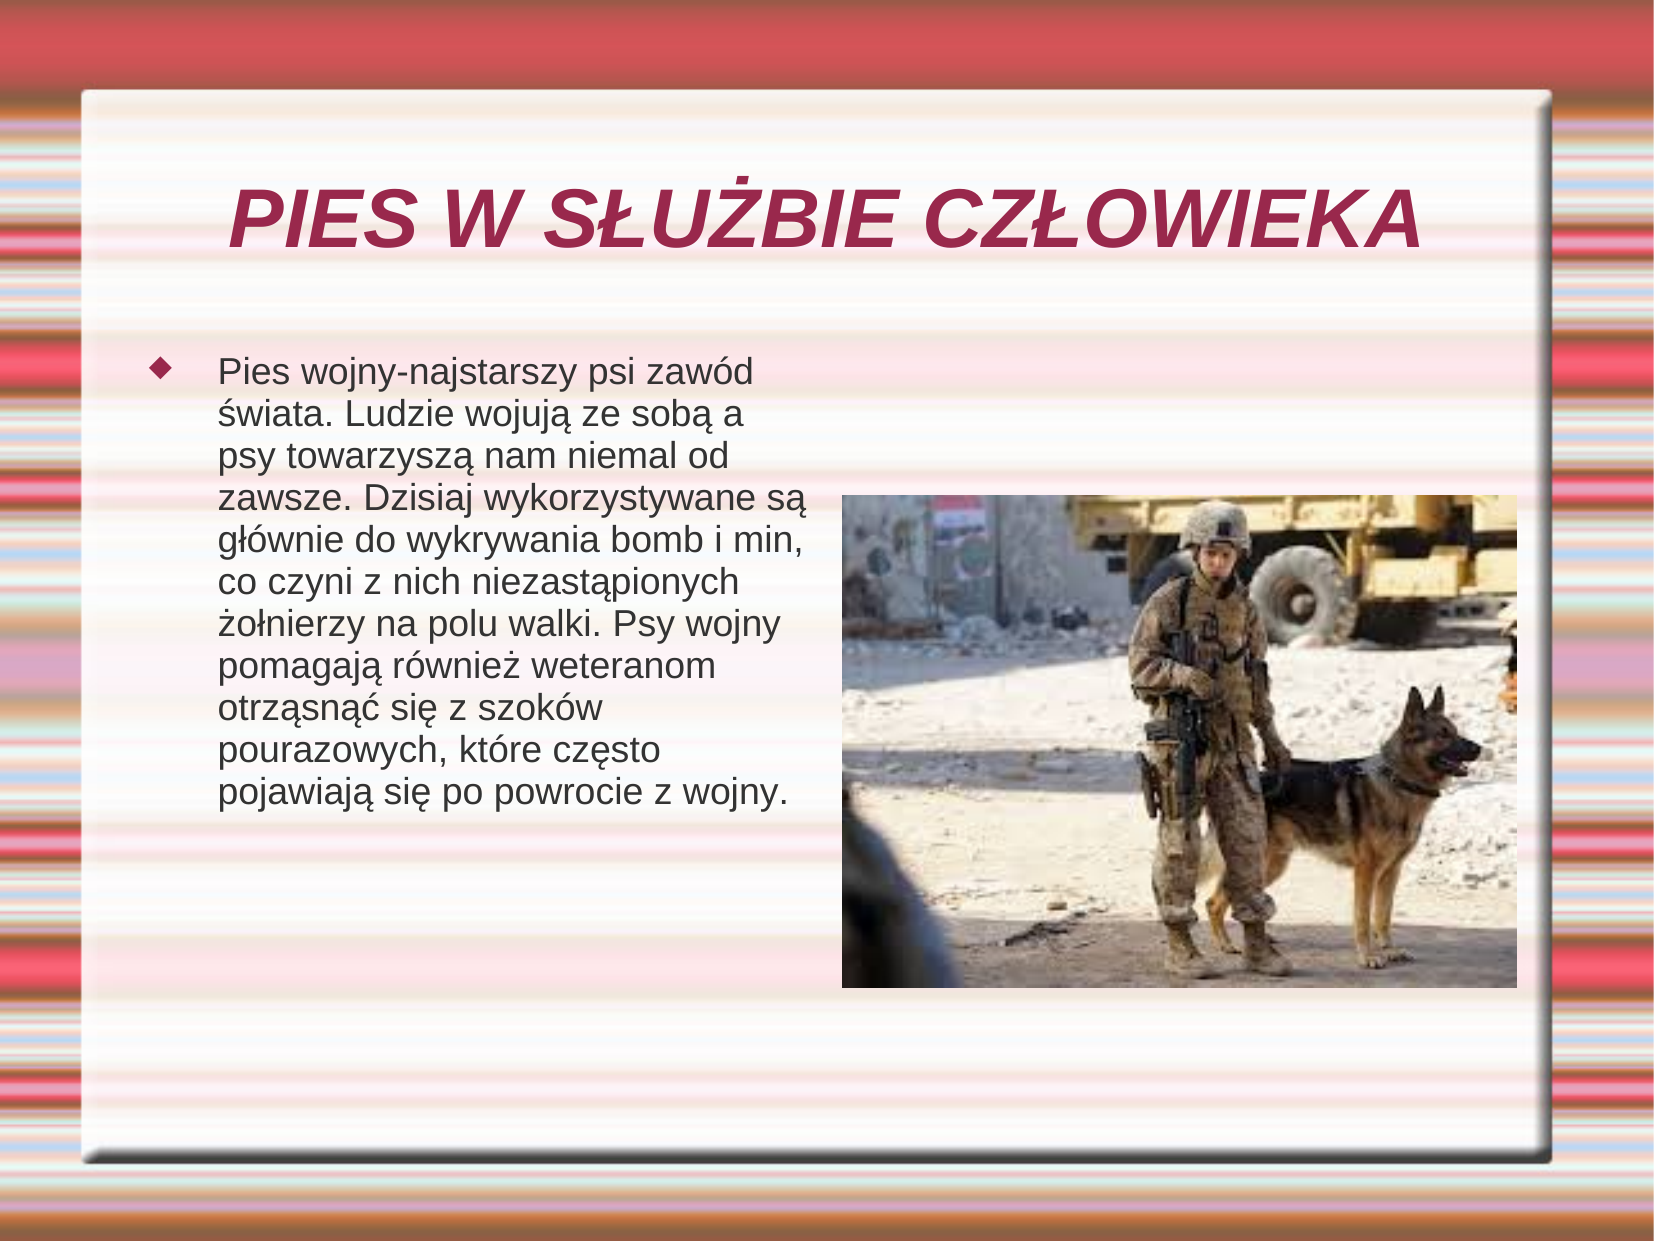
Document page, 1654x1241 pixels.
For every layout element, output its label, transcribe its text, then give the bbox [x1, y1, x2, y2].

picture [0, 0, 1654, 1241]
list Pies wojny-najstarszy psi zawód świata. Ludzie wojują ze sobą a psy towarzyszą nam niemal od zawsze. Dzisiaj wykorzystywane są głównie do wykrywania bomb i min, co czyni z nich niezastąpionych żołnierzy na polu walki. Psy wojny pomagają również weteranom otrząsnąć się z szoków pourazowych, które często pojawiają się po powrocie z wojny. [134, 350, 809, 1133]
title PIES W SŁUŻBIE CZŁOWIEKA [121, 114, 1534, 322]
